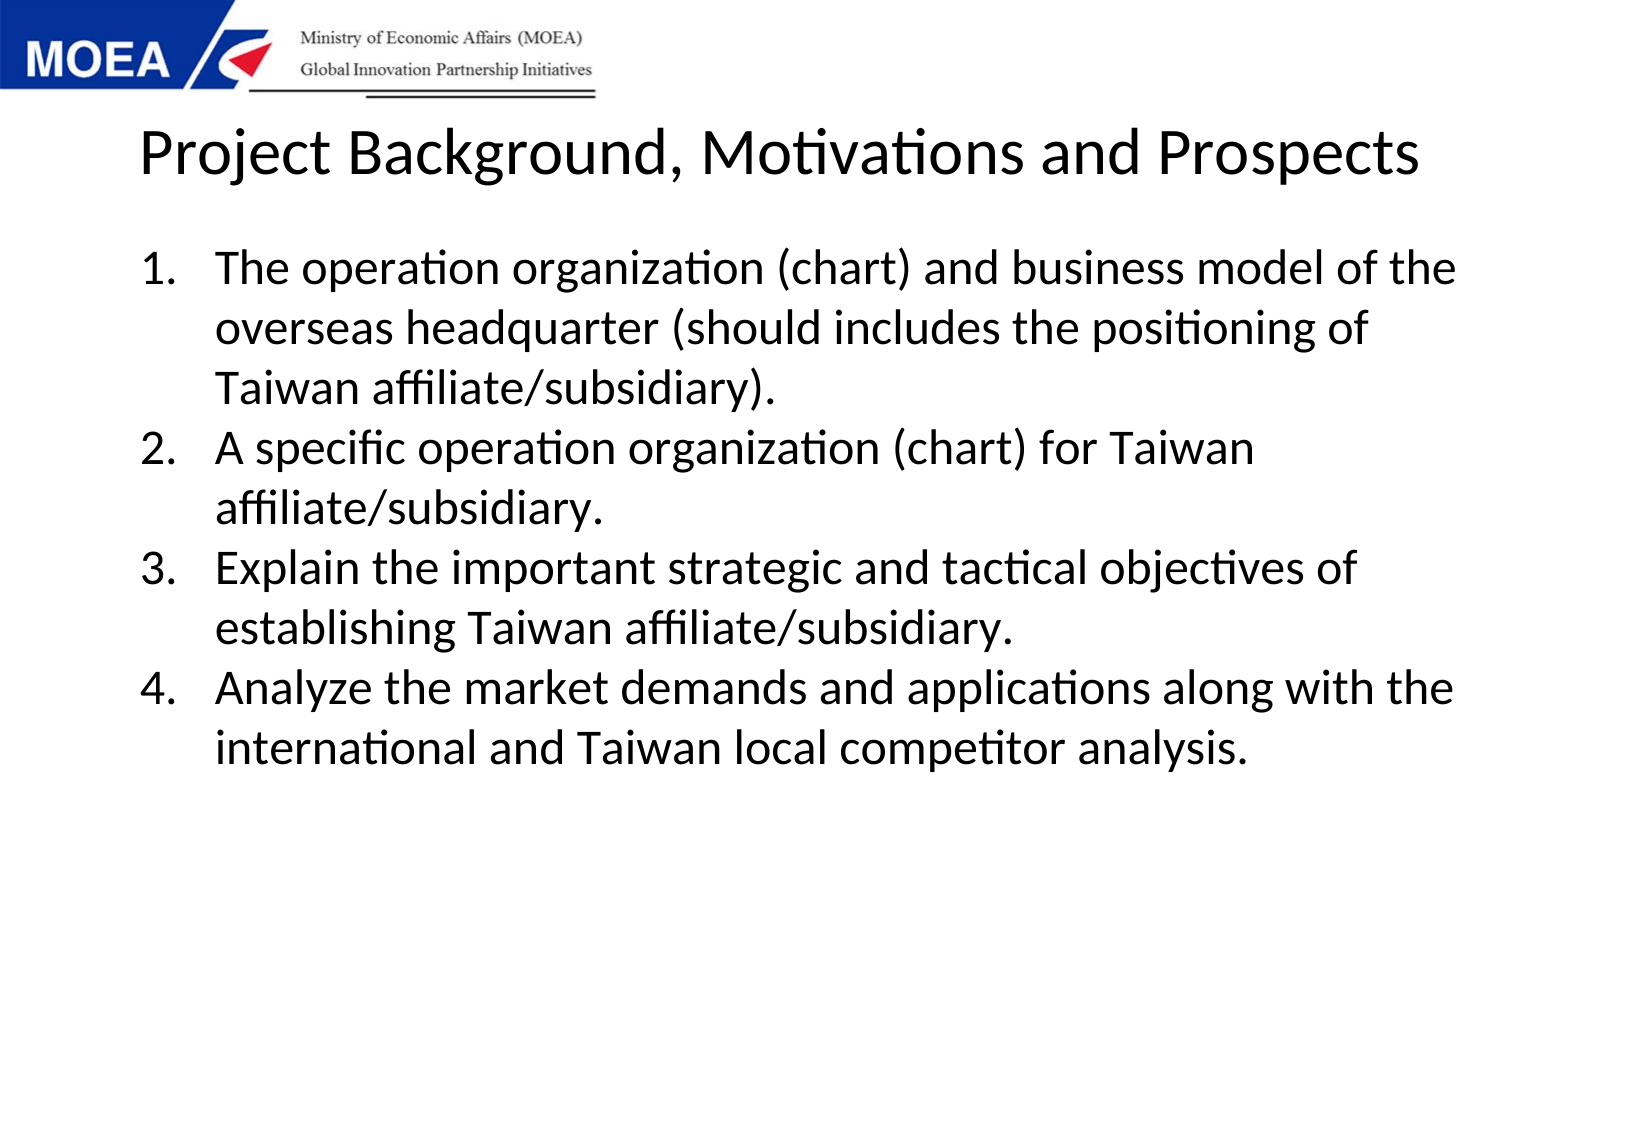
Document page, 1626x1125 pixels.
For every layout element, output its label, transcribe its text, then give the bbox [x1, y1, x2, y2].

title Project Background, Motivations and Prospects [124, 99, 1500, 211]
text_box The operation organization (chart) and business model of the overseas headquarter (should includes the positioning of Taiwan affiliate/subsidiary). A specific operation organization (chart) for Taiwan affiliate/subsidiary. Explain the important strategic and tactical objectives of establishing Taiwan affiliate/subsidiary. Analyze the market demands and applications along with the international and Taiwan local competitor analysis. [124, 227, 1501, 1001]
picture [0, 0, 1626, 1125]
